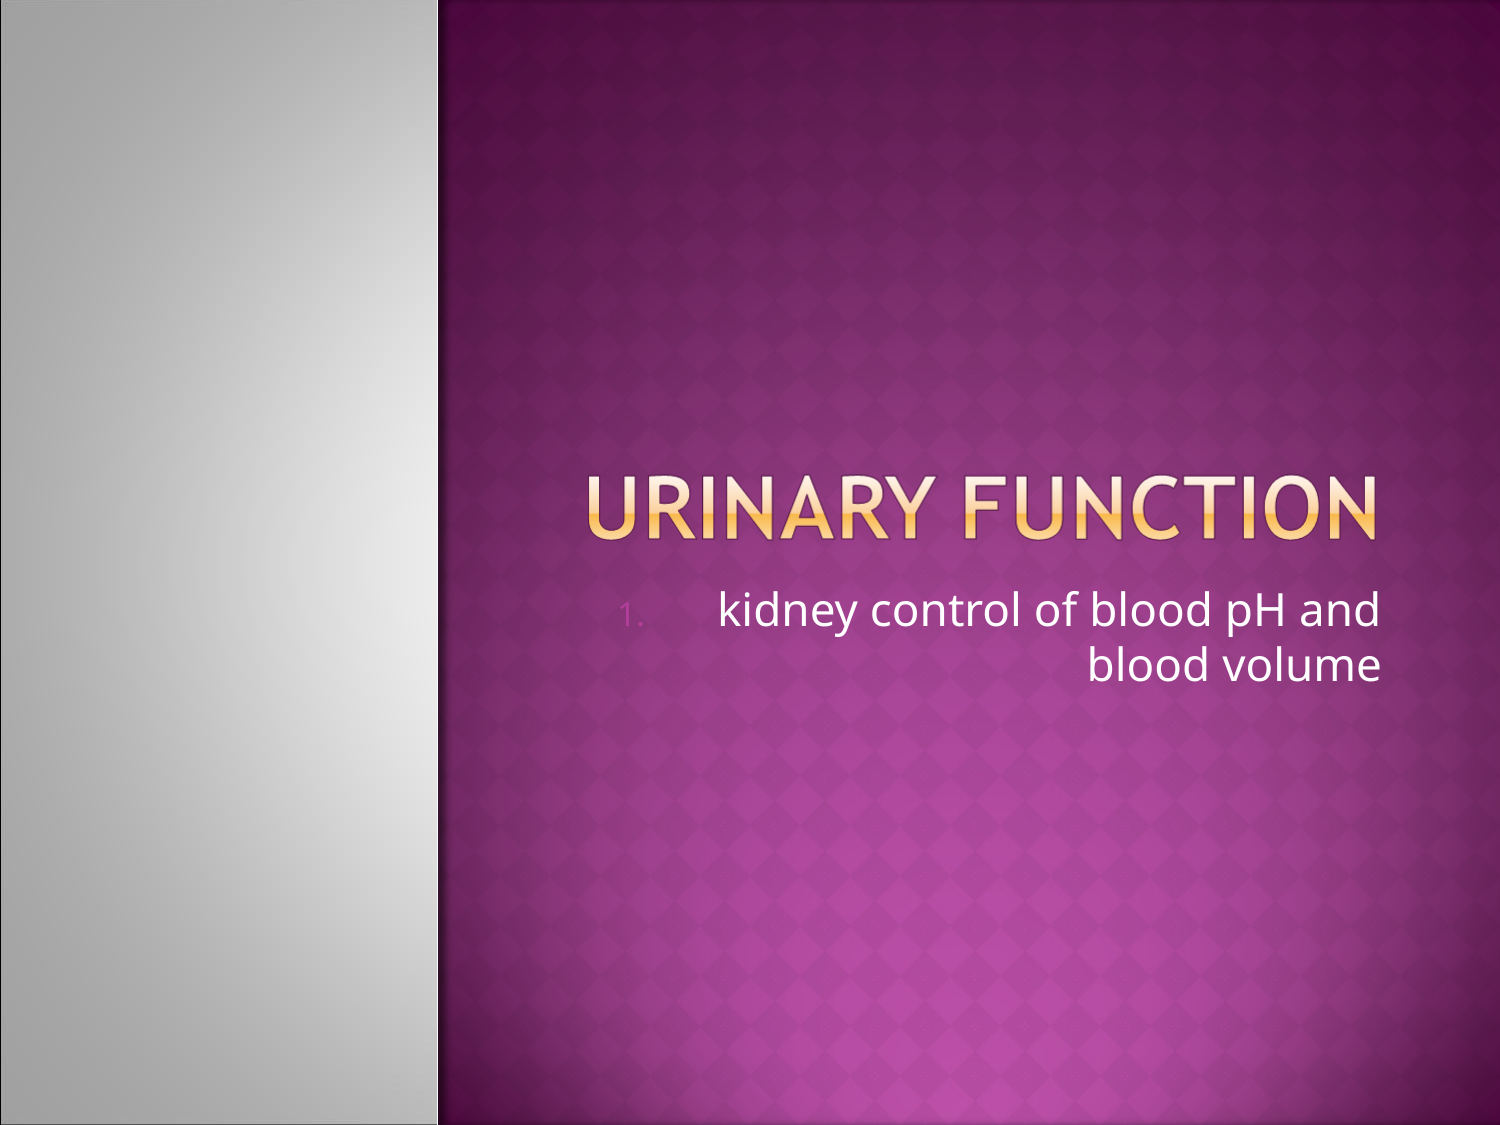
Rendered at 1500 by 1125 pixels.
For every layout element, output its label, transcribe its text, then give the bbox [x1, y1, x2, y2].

picture [0, 0, 437, 1125]
text_box [528, 86, 1436, 560]
picture [438, 0, 1500, 1125]
text_box kidney control of blood pH and blood volume [550, 580, 1390, 762]
